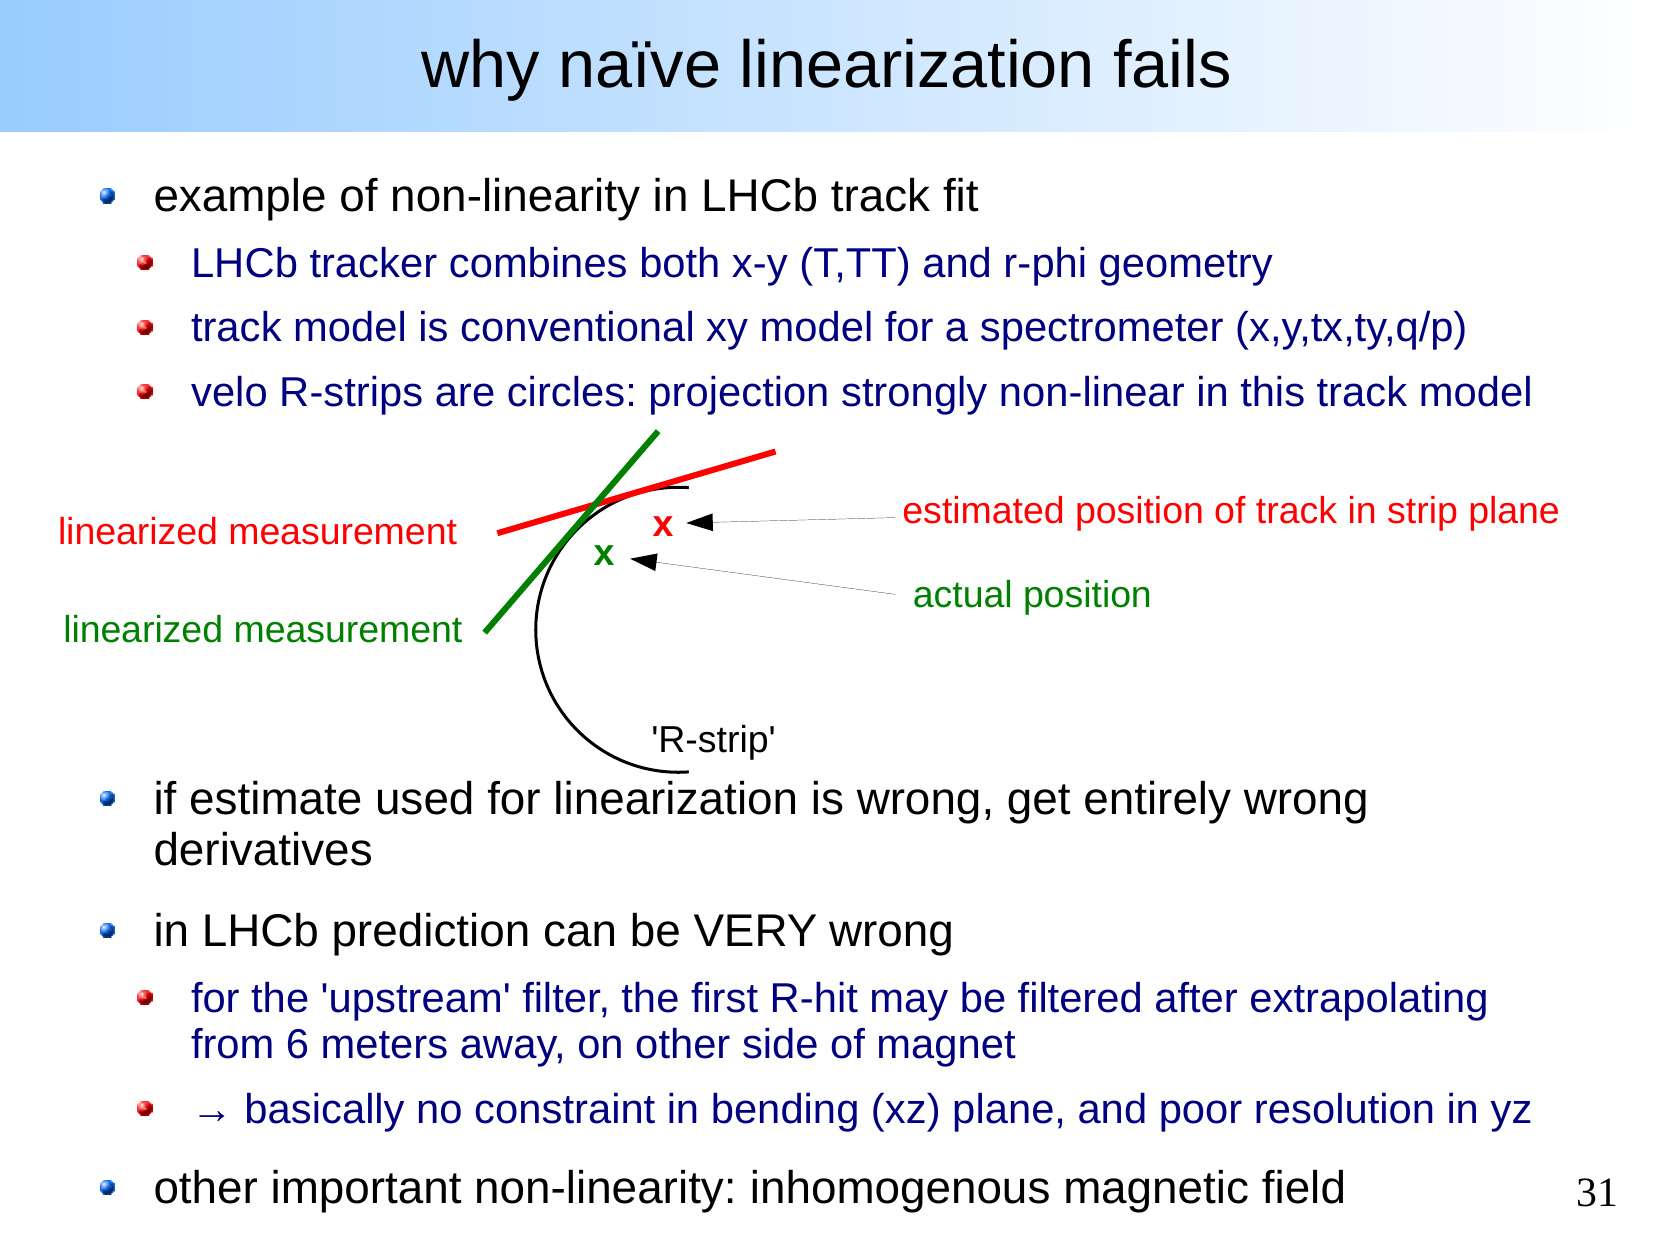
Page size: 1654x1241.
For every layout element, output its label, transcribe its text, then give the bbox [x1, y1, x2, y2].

text_box [688, 518, 1036, 772]
text_box linearized measurement [43, 502, 472, 560]
text_box x [637, 494, 684, 552]
text_box x [578, 524, 625, 582]
title why naïve linearization fails [82, 26, 1571, 102]
text_box [688, 451, 1036, 522]
text_box linearized measurement [48, 600, 478, 658]
list example of non-linearity in LHCb track fit LHCb tracker combines both x-y (T,TT) and r-phi geometry track model is conventional xy model for a spectrometer (x,y,tx,ty,q/p) velo R-strips are circles: projection strongly non-linear in this track model [82, 170, 1571, 437]
text_box estimated position of track in strip plane [887, 482, 1575, 539]
list if estimate used for linearization is wrong, get entirely wrong derivatives in LHCb prediction can be VERY wrong for the 'upstream' filter, the first R-hit may be filtered after extrapolating from 6 meters away, on other side of magnet → basically no constraint in bending (xz) plane, and poor resolution in yz other important non-linearity: inhomogenous magnetic field [82, 772, 1571, 1214]
text_box 'R-strip' [636, 711, 791, 769]
text_box [688, 451, 763, 473]
text_box actual position [898, 565, 1167, 623]
